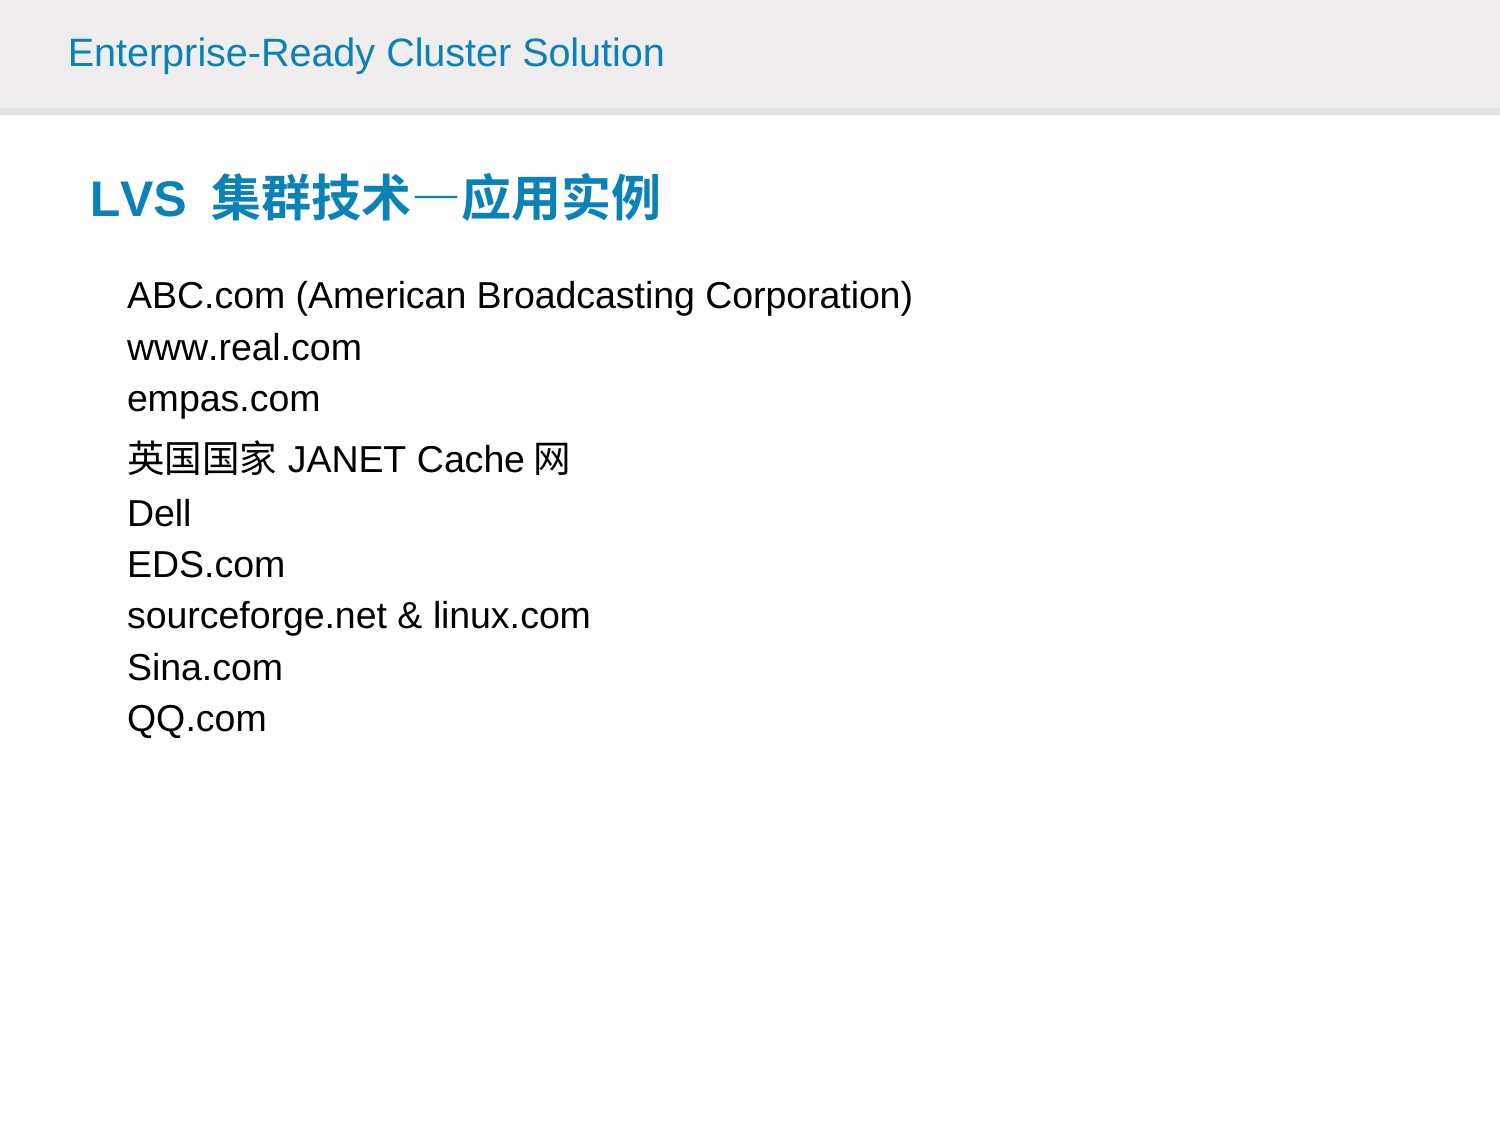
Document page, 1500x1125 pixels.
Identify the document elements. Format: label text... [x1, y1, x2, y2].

title LVS 集群技术—应用实例 [74, 147, 1046, 239]
list ABC.com (American Broadcasting Corporation) www.real.com empas.com 英国国家JANET Cache网 Dell EDS.com sourceforge.net & linux.com Sina.com QQ.com [112, 267, 1070, 975]
picture [0, 0, 1500, 115]
